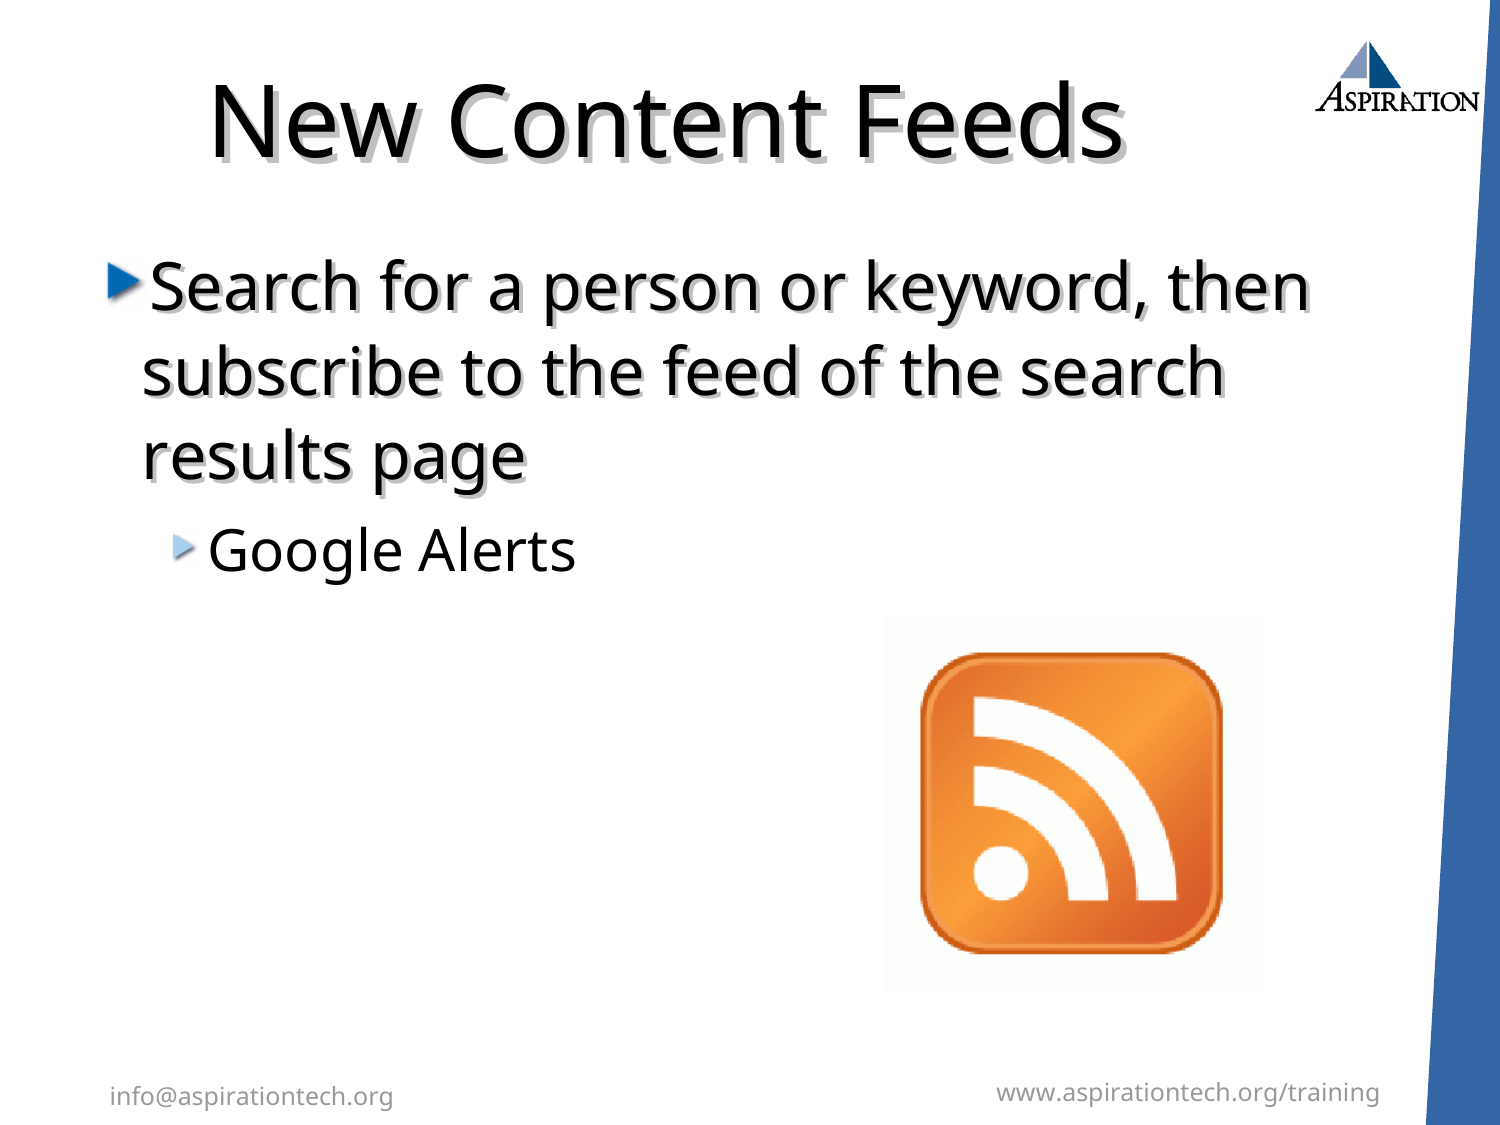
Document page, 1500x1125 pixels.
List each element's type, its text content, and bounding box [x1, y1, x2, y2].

title New Content Feeds [49, 19, 1284, 206]
list Search for a person or keyword, then subscribe to the feed of the search results page Google Alerts [49, 238, 1447, 877]
picture [1315, 41, 1480, 120]
picture [884, 615, 1262, 992]
